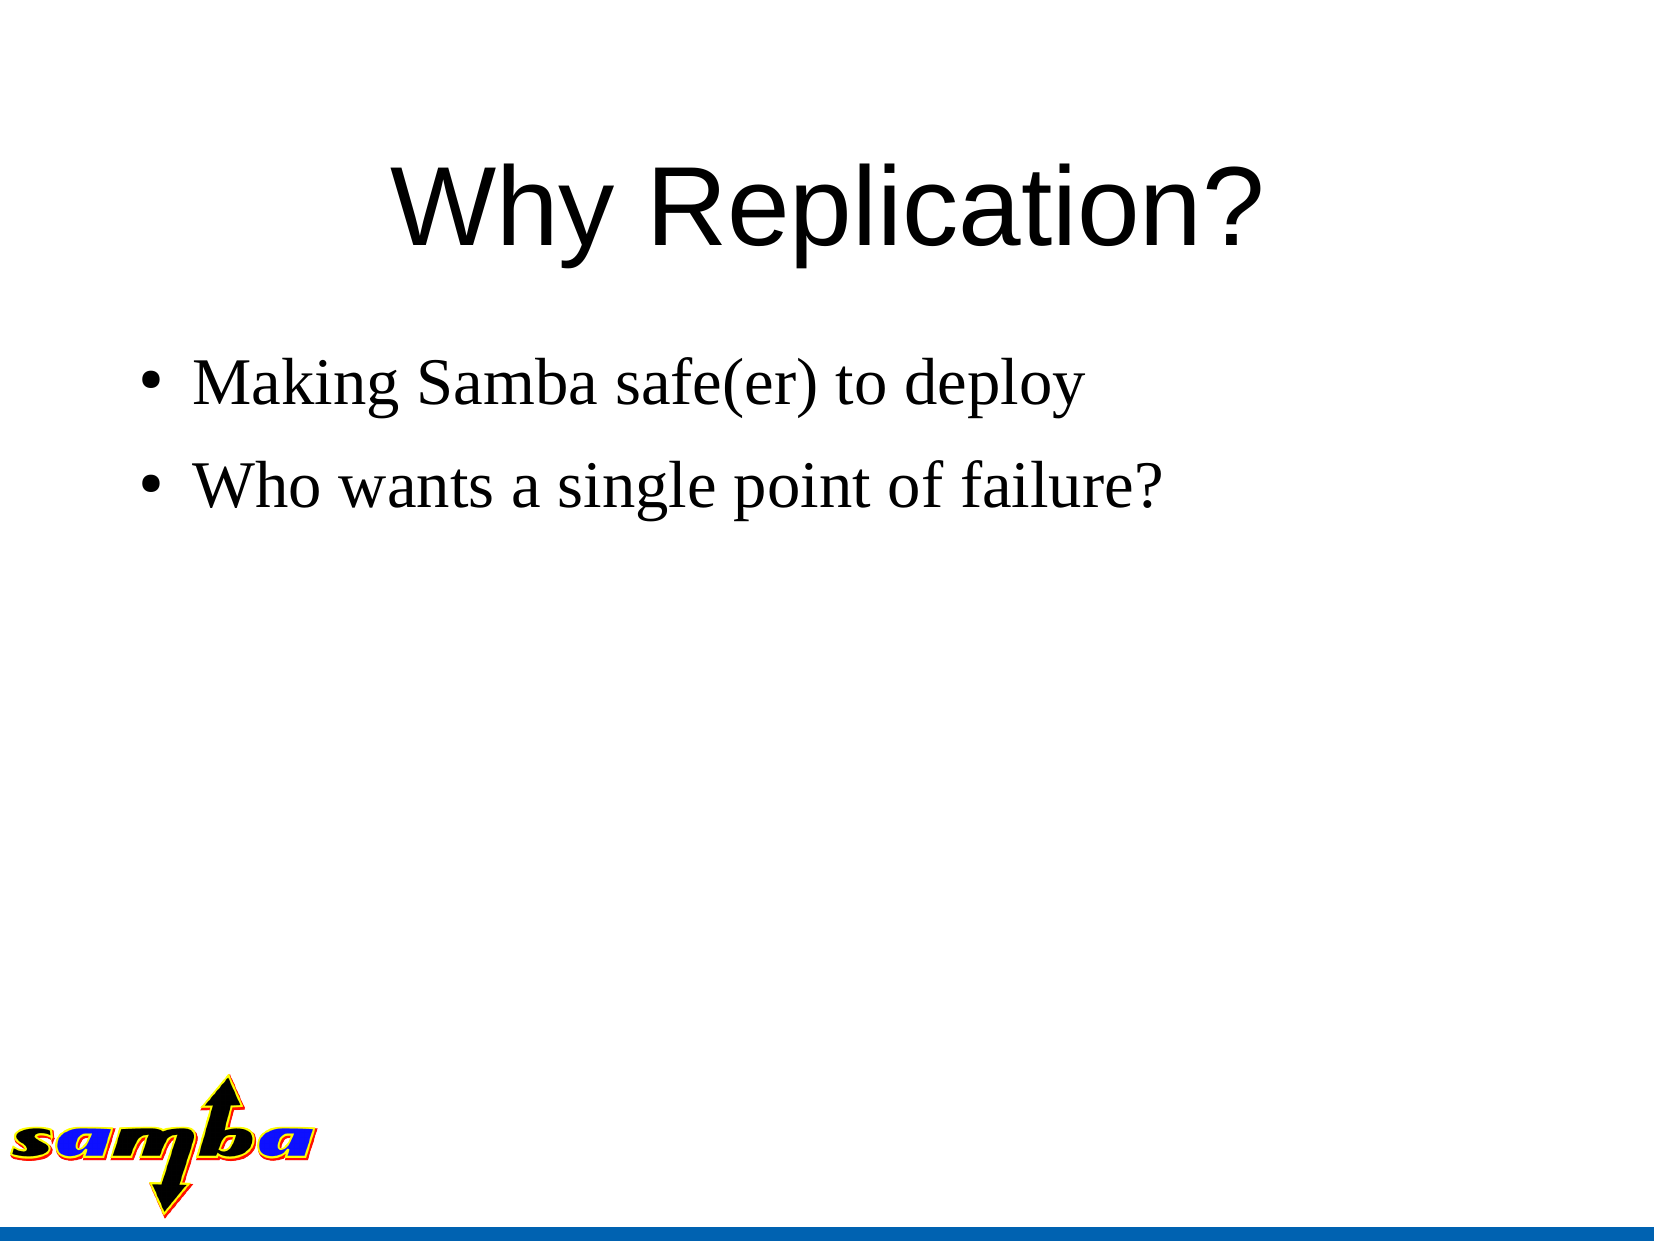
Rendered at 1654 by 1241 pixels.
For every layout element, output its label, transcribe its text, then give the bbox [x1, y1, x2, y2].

list Making Samba safe(er) to deploy Who wants a single point of failure? [121, 344, 1534, 1112]
title Why Replication? [121, 110, 1534, 303]
picture [9, 1074, 319, 1219]
